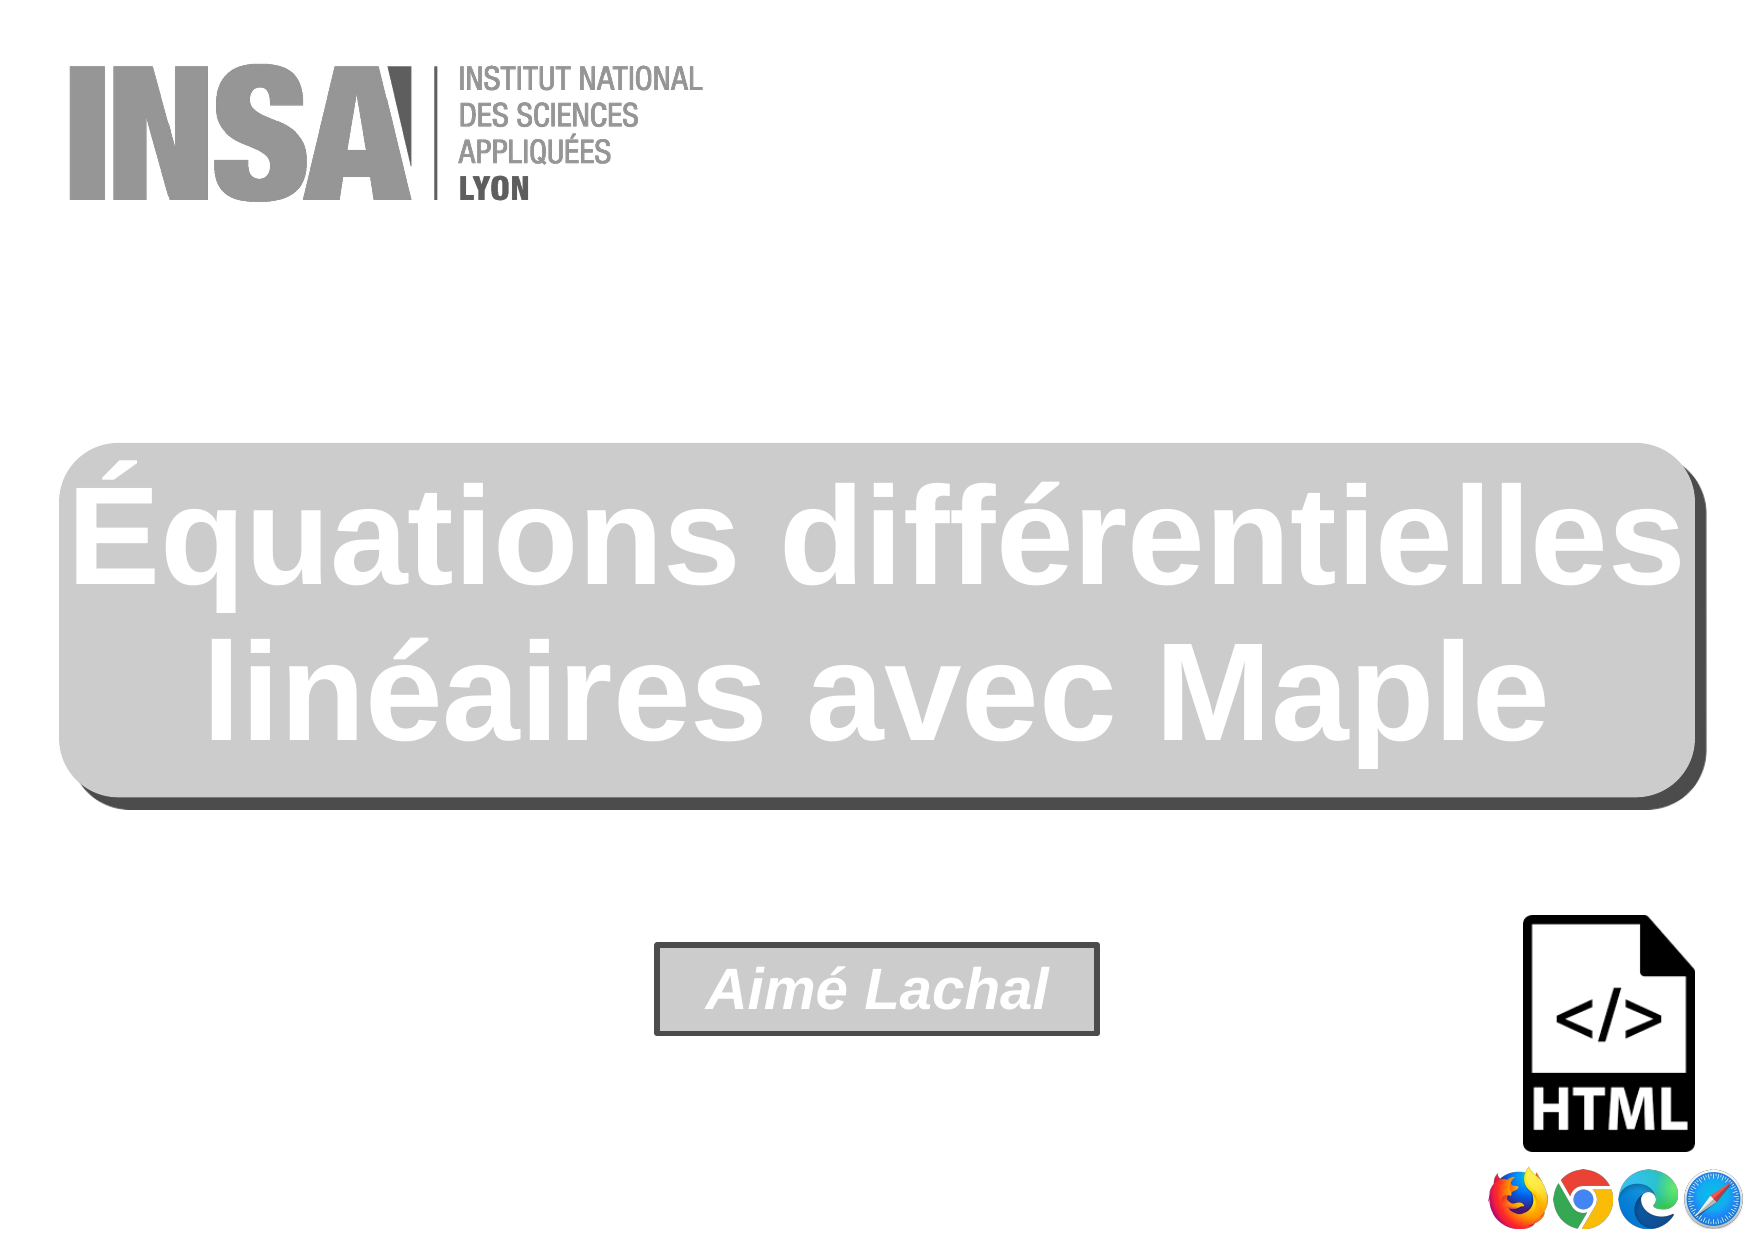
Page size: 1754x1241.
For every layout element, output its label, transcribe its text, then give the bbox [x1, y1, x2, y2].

picture [1683, 1169, 1743, 1229]
text_box Équations différentielles linéaires avec Maple [59, 442, 1695, 798]
picture [1488, 1166, 1548, 1229]
title Aimé Lachal [657, 944, 1098, 1034]
picture [1553, 1169, 1613, 1229]
picture [1618, 1169, 1678, 1229]
picture [59, 58, 713, 207]
picture [1523, 915, 1695, 1152]
